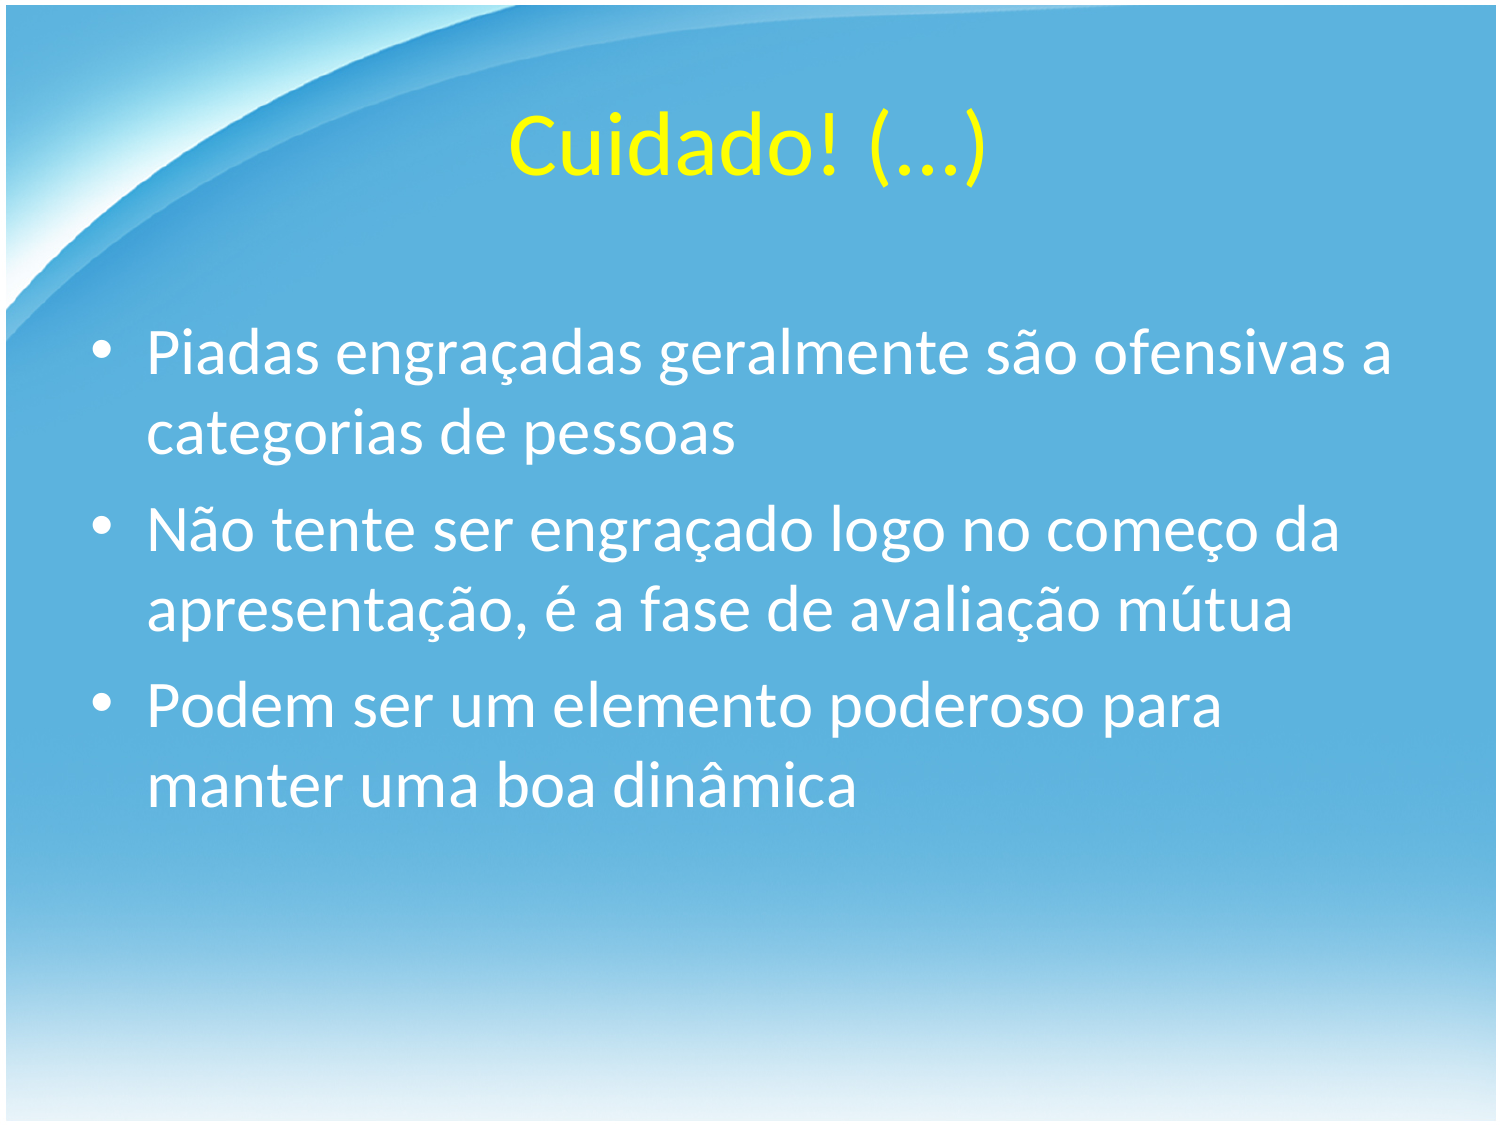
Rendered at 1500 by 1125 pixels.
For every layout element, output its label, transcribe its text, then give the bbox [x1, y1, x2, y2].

picture [0, 0, 1500, 1125]
text_box Piadas engraçadas geralmente são ofensivas a categorias de pessoas Não tente ser engraçado logo no começo da apresentação, é a fase de avaliação mútua Podem ser um elemento poderoso para manter uma boa dinâmica [75, 300, 1426, 1043]
title Cuidado! (...) [75, 21, 1425, 257]
